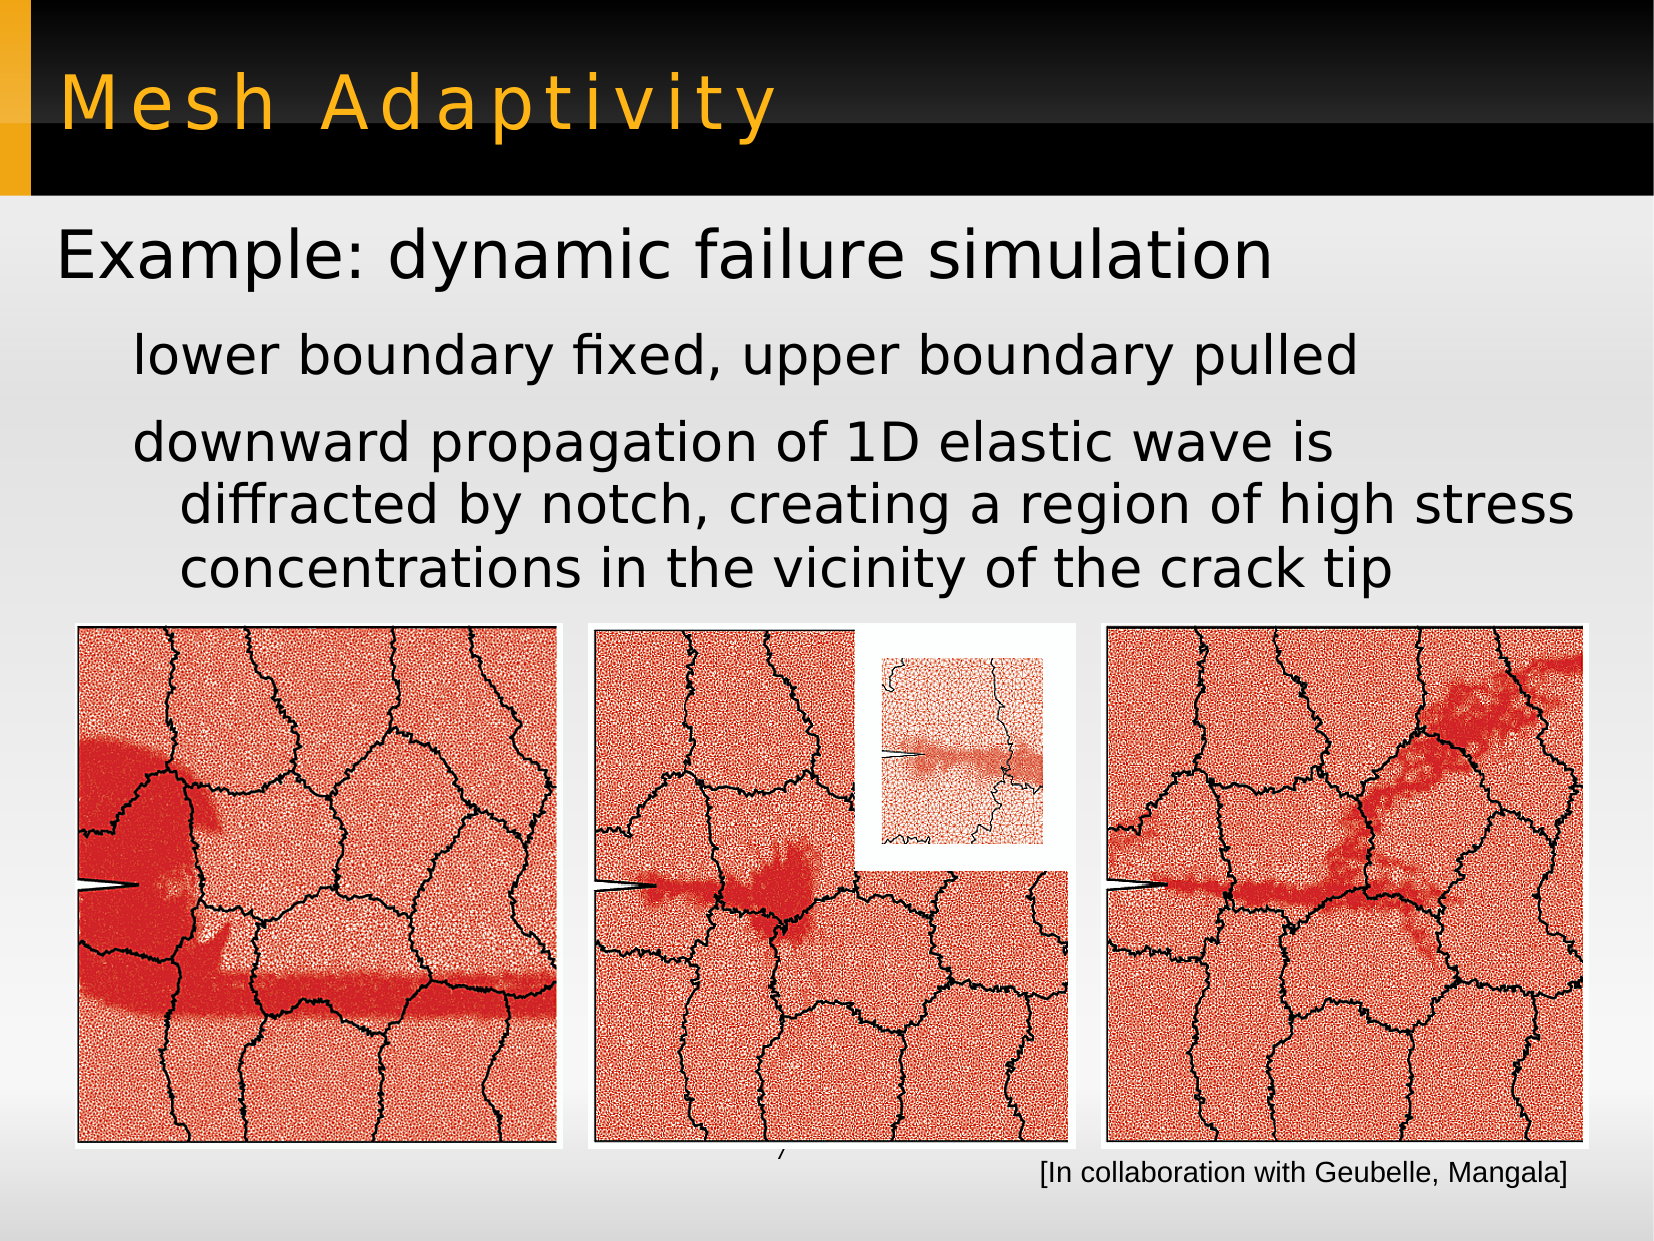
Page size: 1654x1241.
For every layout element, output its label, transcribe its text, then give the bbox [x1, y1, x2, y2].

list Example: dynamic failure simulation lower boundary fixed, upper boundary pulled downward propagation of 1D elastic wave is diﬀracted by notch, creating a region of high stress concentrations in the vicinity of the crack tip [37, 216, 1613, 1021]
title Mesh Adaptivity [59, 29, 1270, 178]
picture [0, 0, 1654, 1241]
text_box [In collaboration with Geubelle, Mangala] [1024, 1148, 1576, 1201]
